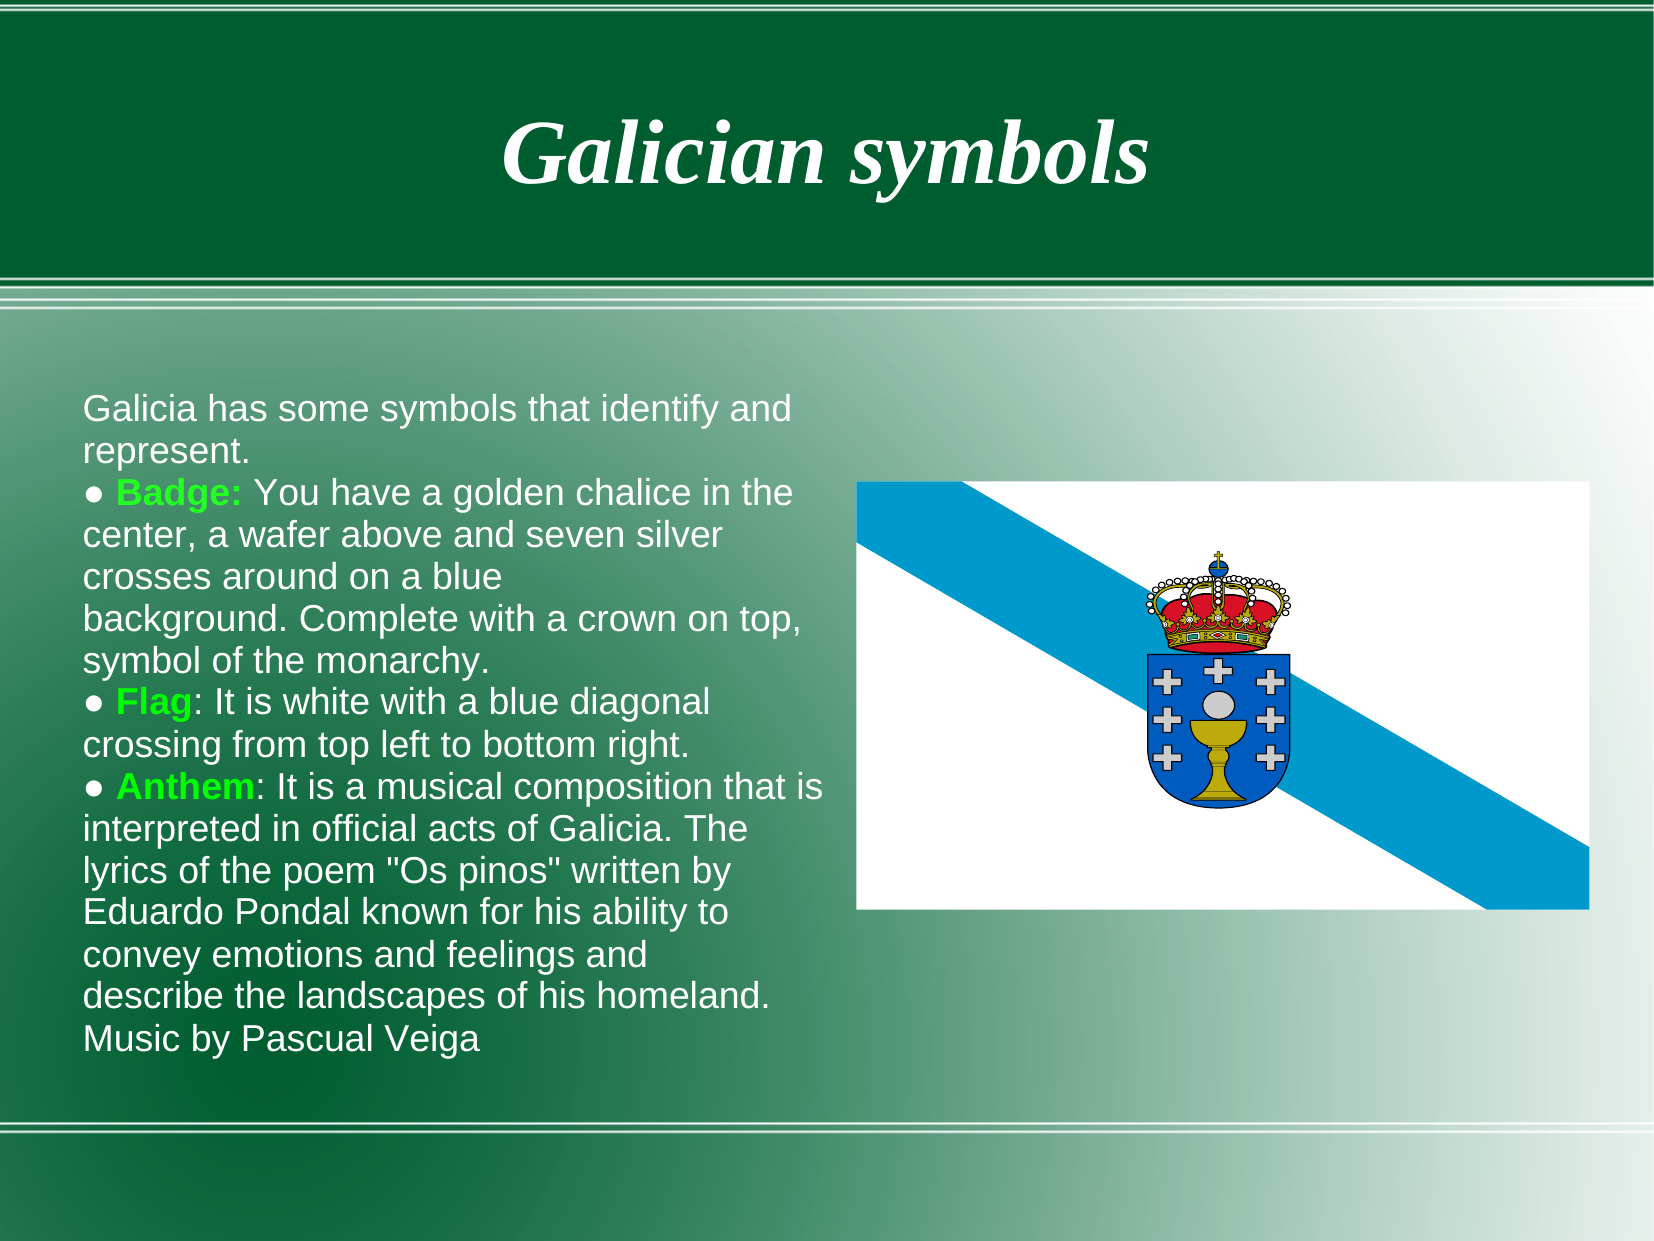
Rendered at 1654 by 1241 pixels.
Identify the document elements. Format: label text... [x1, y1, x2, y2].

subtitle Galicia has some symbols that identify and represent. ● Badge: You have a golden chalice in the center, a wafer above and seven silver crosses around on a blue background. Complete with a crown on top, symbol of the monarchy. ● Flag: It is white with a blue diagonal crossing from top left to bottom right. ● Anthem: It is a musical composition that is interpreted in official acts of Galicia. The lyrics of the poem "Os pinos" written by Eduardo Pondal known for his ability to convey emotions and feelings and describe the landscapes of his homeland. Music by Pascual Veiga [82, 313, 827, 1133]
title Galician symbols [82, 49, 1571, 257]
picture [0, 0, 1654, 1241]
